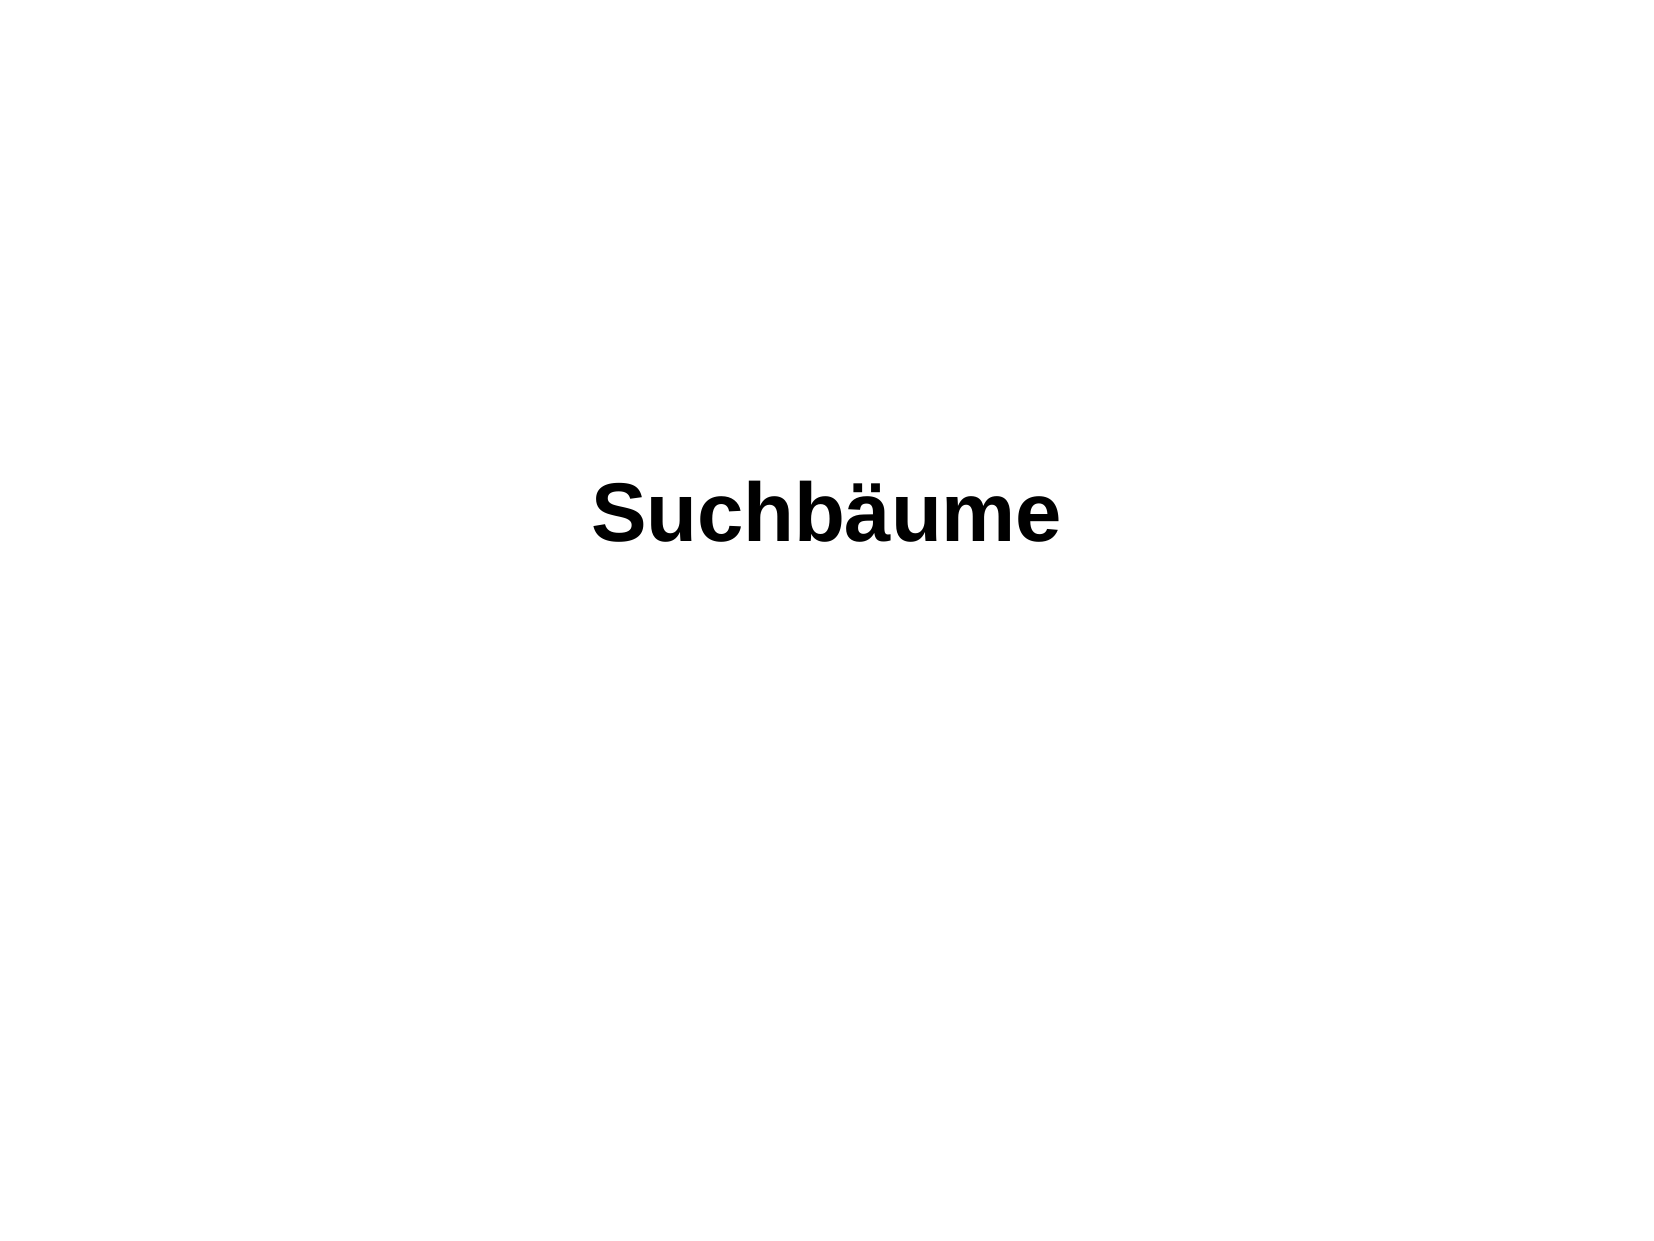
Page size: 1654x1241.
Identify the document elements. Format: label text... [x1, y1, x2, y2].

title Suchbäume [82, 417, 1571, 610]
